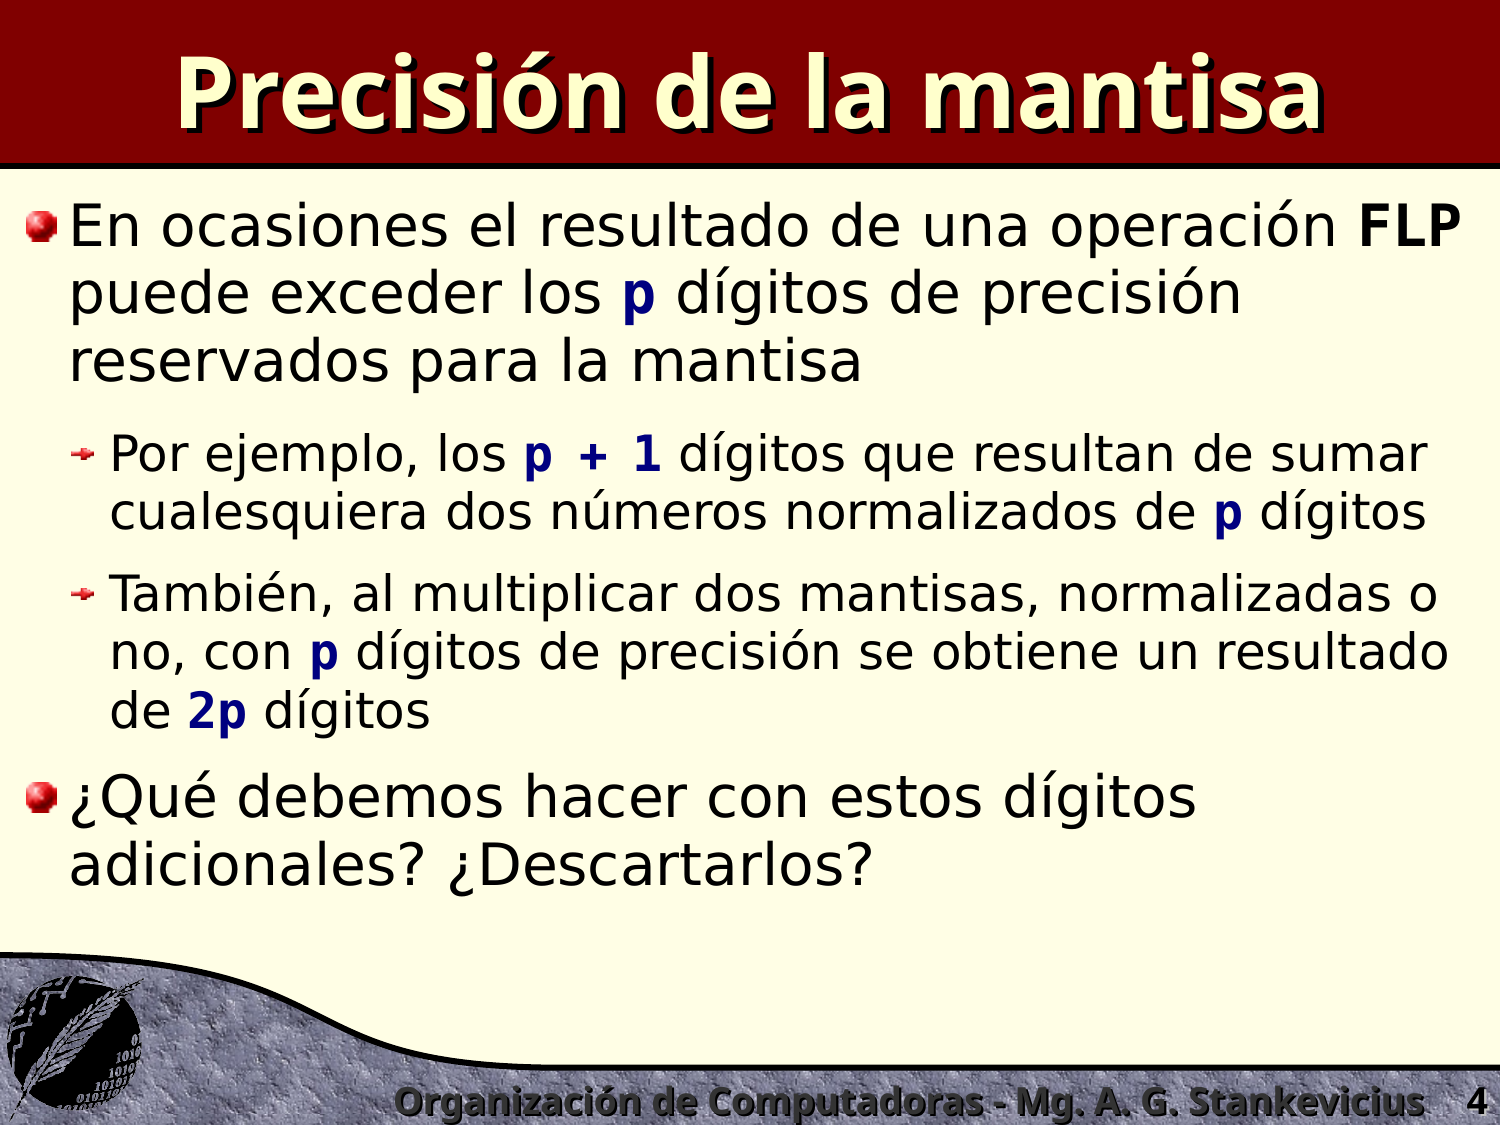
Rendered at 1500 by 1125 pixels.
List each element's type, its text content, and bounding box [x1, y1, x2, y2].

picture [0, 959, 1500, 1125]
list En ocasiones el resultado de una operación FLP puede exceder los p dígitos de precisión reservados para la mantisa Por ejemplo, los p + 1 dígitos que resultan de sumar cualesquiera dos números normalizados de p dígitos También, al multiplicar dos mantisas, normalizadas o no, con p dígitos de precisión se obtiene un resultado de 2p dígitos ¿Qué debemos hacer con estos dígitos adicionales? ¿Descartarlos? [11, 192, 1486, 935]
picture [802, 1100, 806, 1110]
title Precisión de la mantisa [15, 5, 1485, 160]
picture [1058, 1100, 1065, 1110]
picture [448, 1100, 455, 1110]
